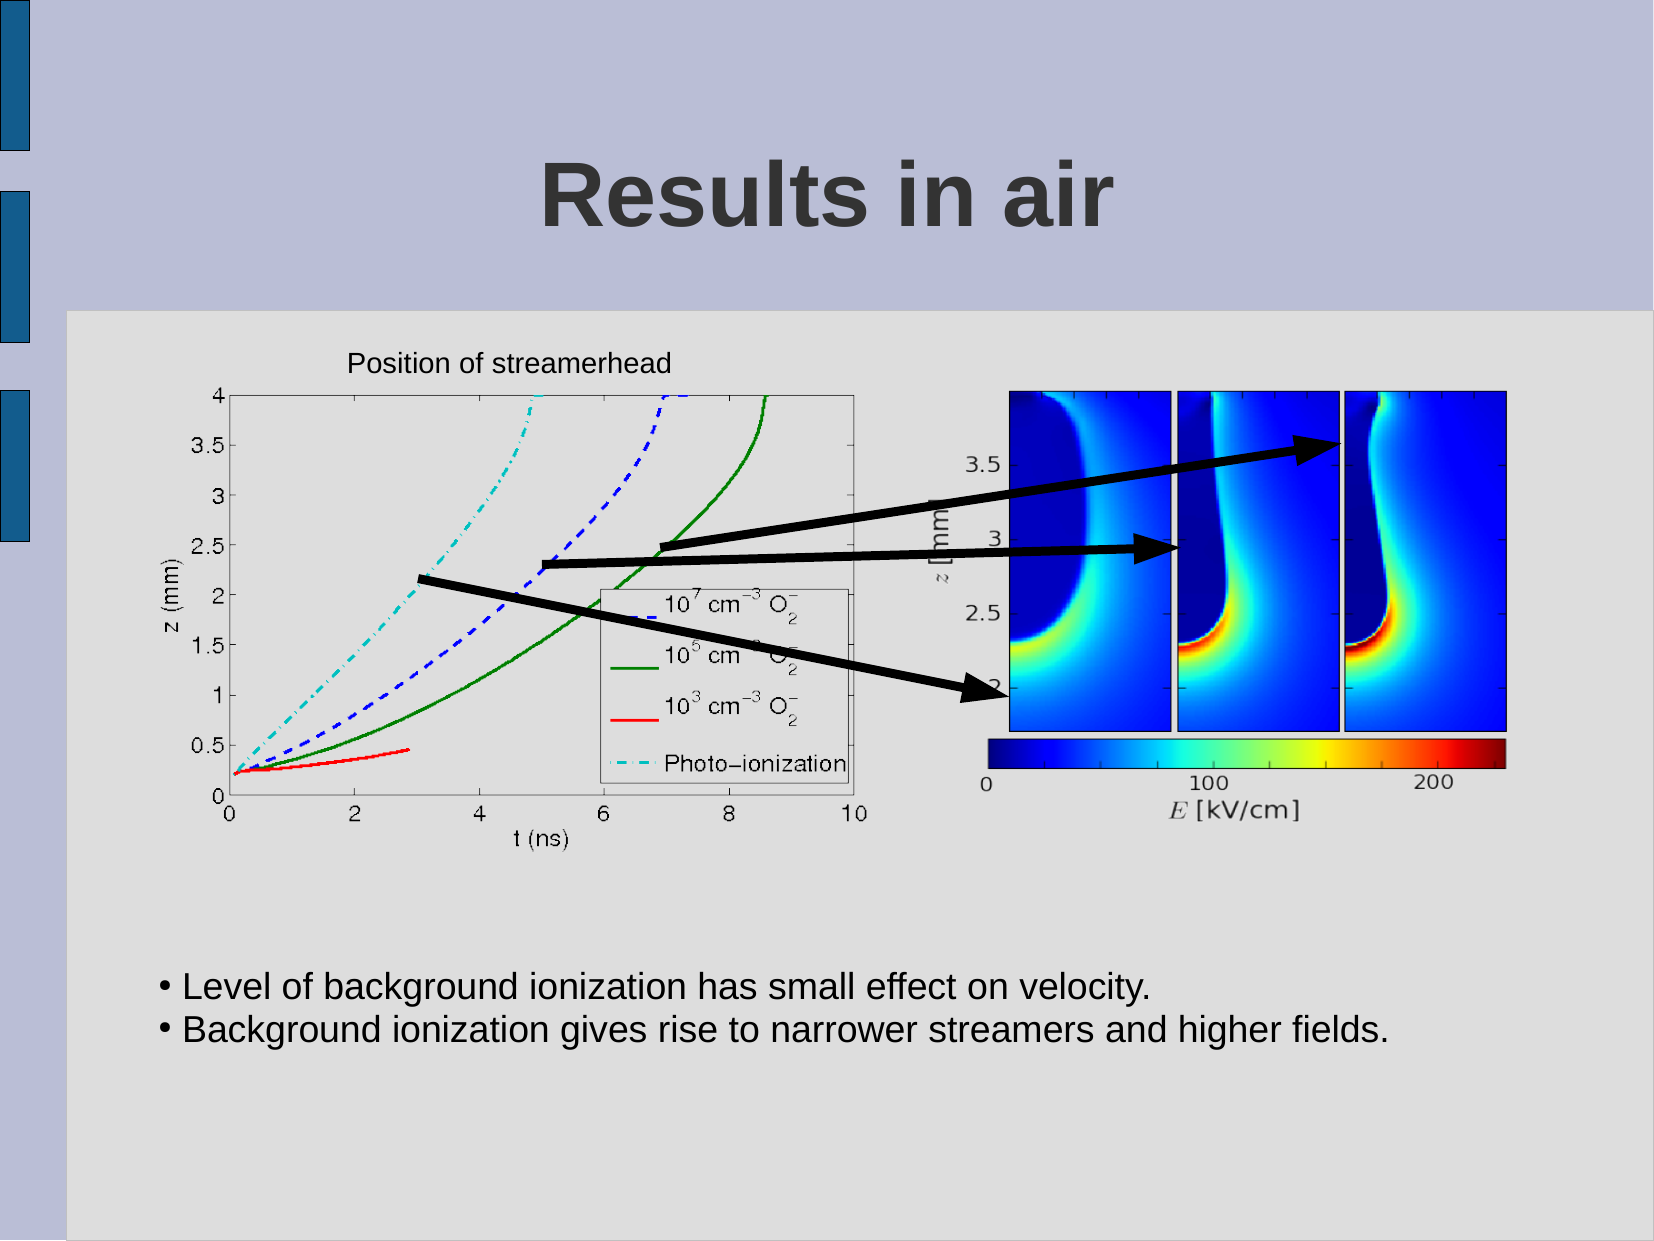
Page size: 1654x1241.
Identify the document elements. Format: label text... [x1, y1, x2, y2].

picture [125, 358, 1514, 854]
text_box Level of background ionization has small effect on velocity. Background ionization gives rise to narrower streamers and higher fields. [143, 958, 1598, 1058]
text_box Position of streamerhead [332, 339, 900, 387]
title Results in air [121, 98, 1534, 291]
